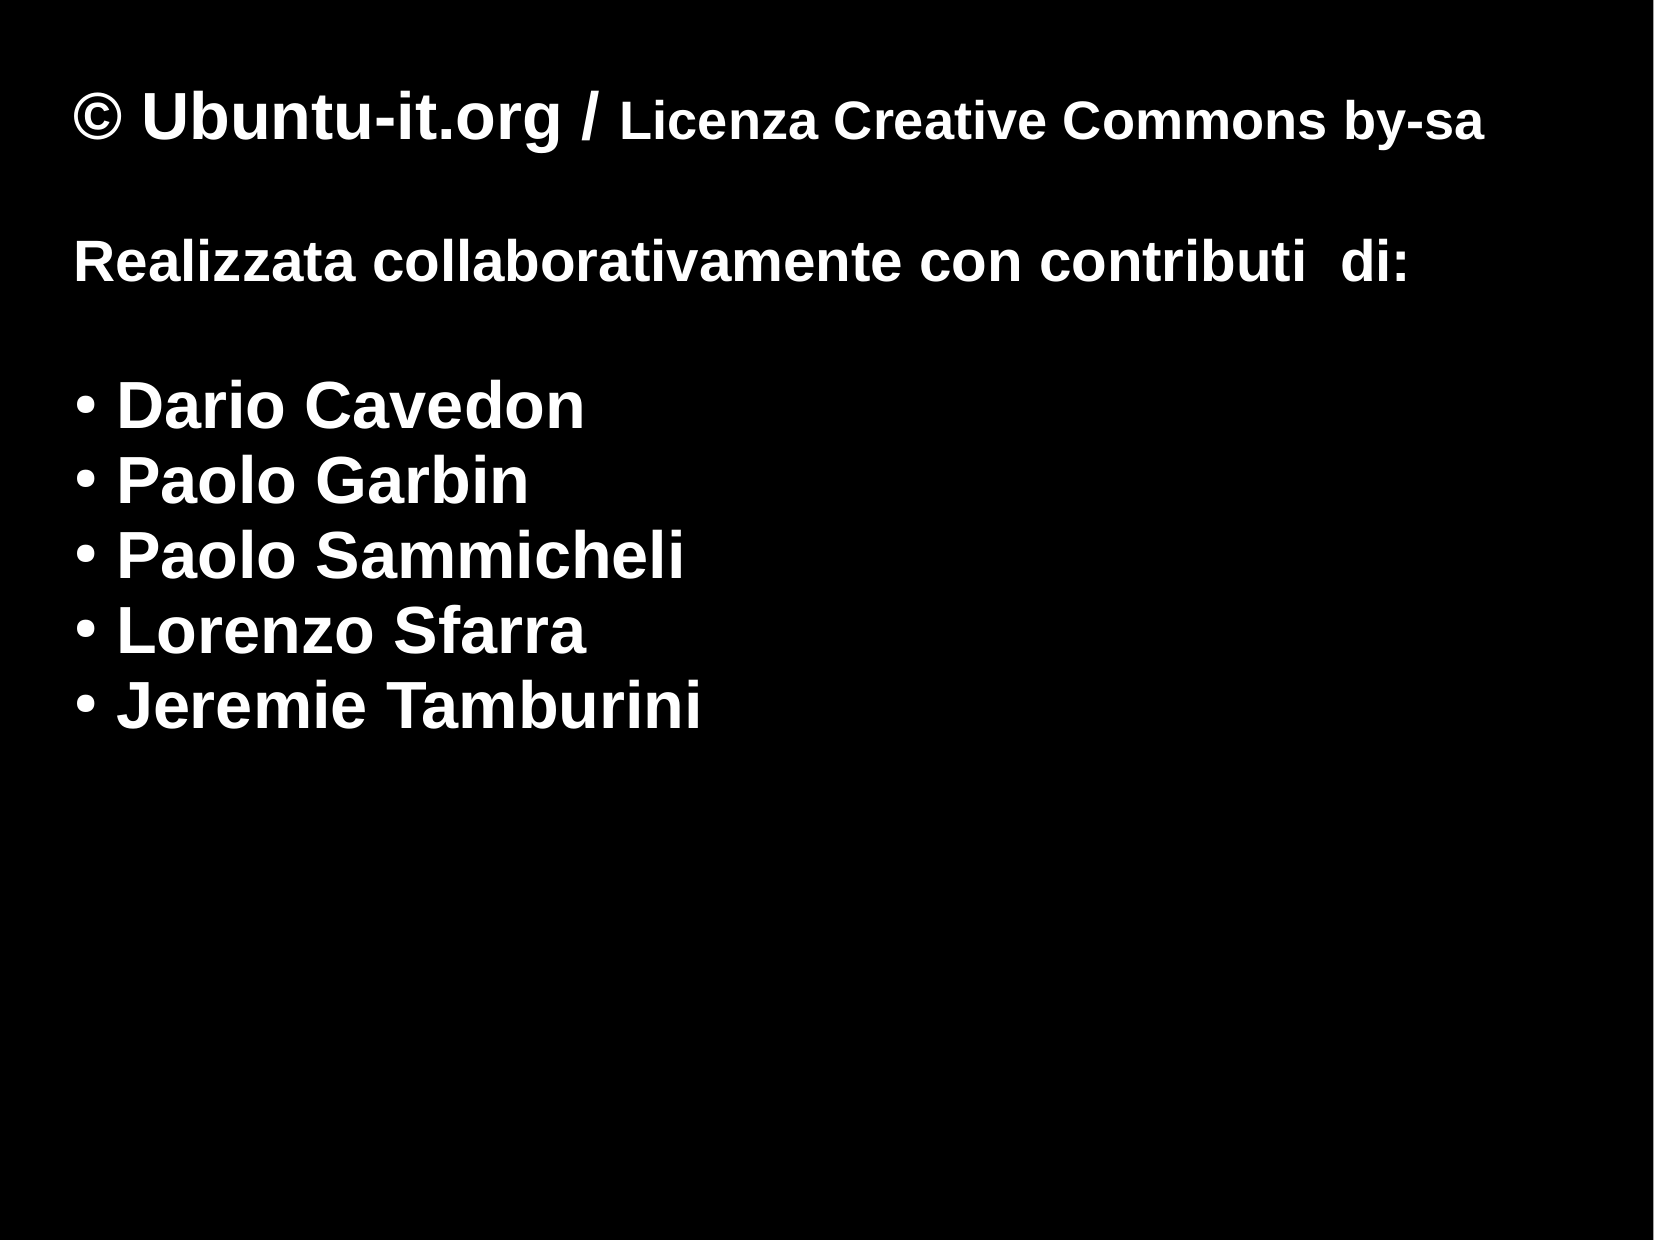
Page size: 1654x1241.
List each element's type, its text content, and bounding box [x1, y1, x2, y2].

text_box © Ubuntu-it.org / Licenza Creative Commons by-sa Realizzata collaborativamente con contributi di: Dario Cavedon Paolo Garbin Paolo Sammicheli Lorenzo Sfarra Jeremie Tamburini [59, 71, 1595, 750]
